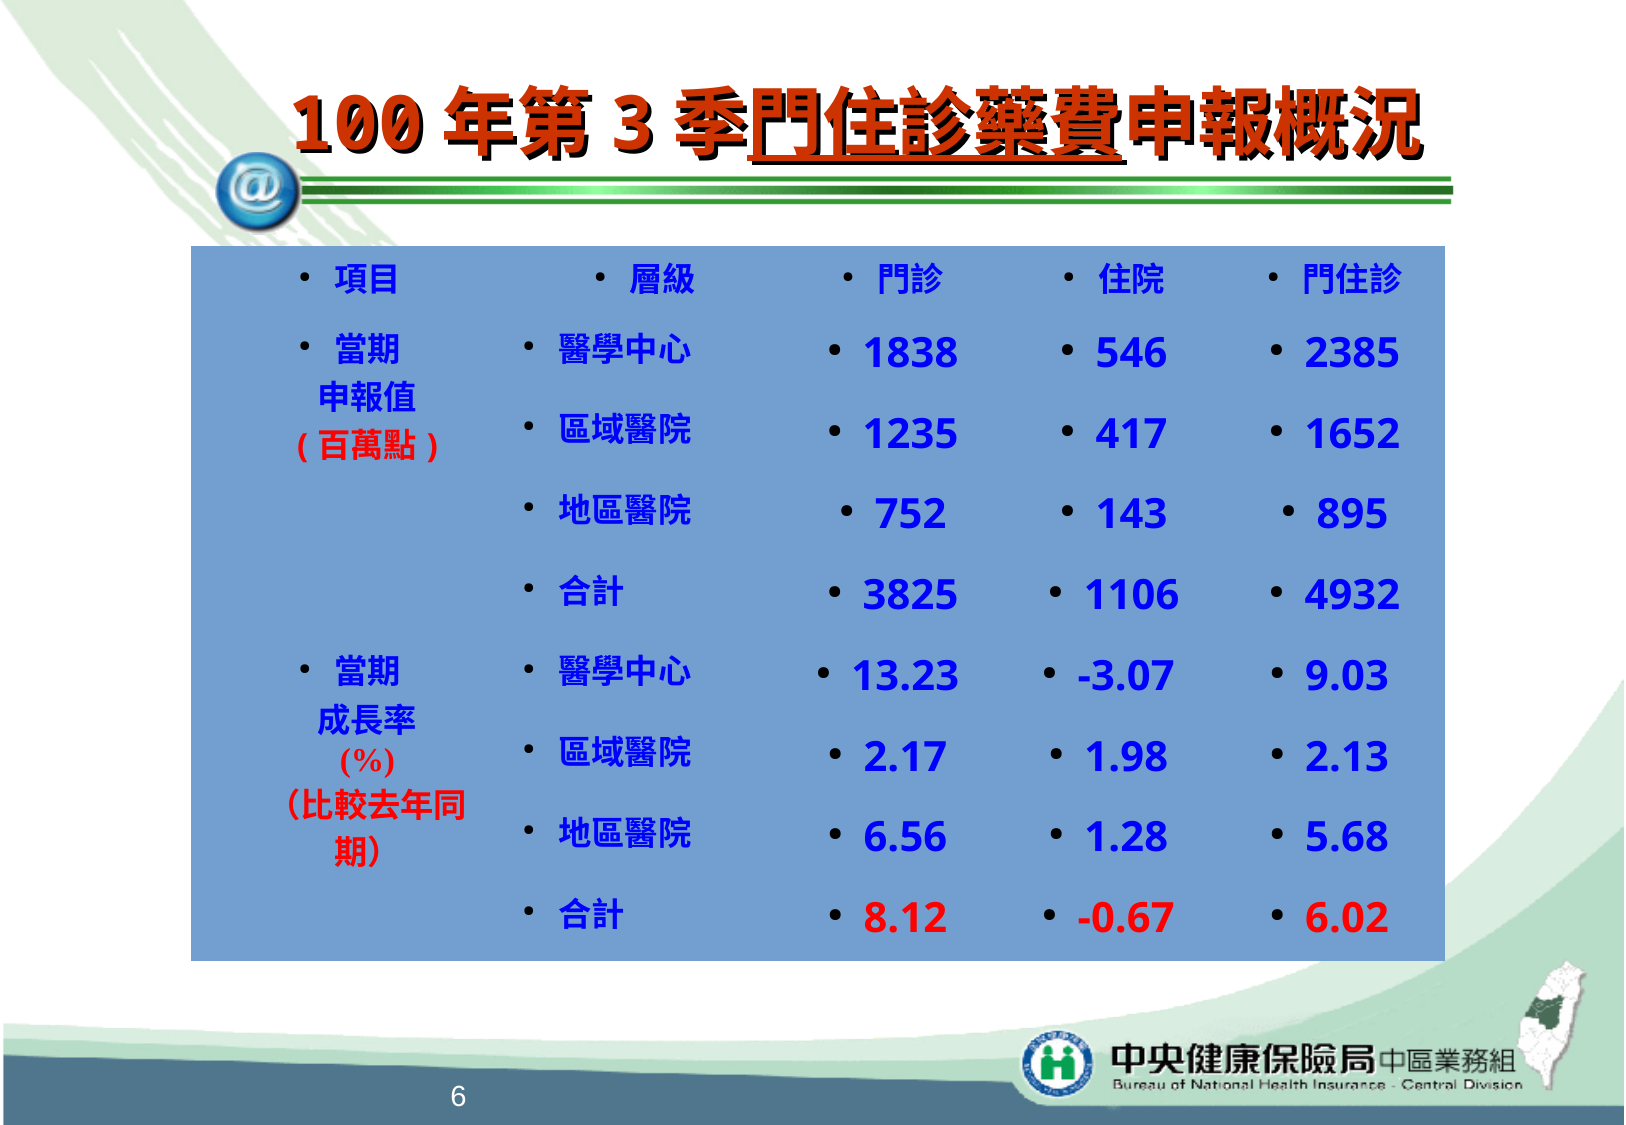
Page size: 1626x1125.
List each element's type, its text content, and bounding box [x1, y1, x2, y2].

table_cell 4932 [1224, 557, 1445, 638]
table_cell 合計 [508, 880, 783, 961]
table_cell 2385 [1224, 315, 1445, 396]
table_cell 當期 成長率 (%) （比較去年同期） [191, 638, 508, 961]
table_cell 區域醫院 [508, 396, 783, 477]
table_header 項目 [191, 246, 508, 315]
table_cell 1.28 [1004, 800, 1224, 880]
table_cell -3.07 [1004, 638, 1224, 719]
table_cell 醫學中心 [508, 315, 783, 396]
table_cell 當期 申報值 (百萬點) [191, 315, 508, 638]
table_cell -0.67 [1004, 880, 1224, 961]
text_box [435, 1065, 815, 1125]
table_cell 1235 [783, 396, 1004, 477]
text_box 100年第3季門住診藥費申報概況 [273, 22, 1585, 234]
table_cell 合計 [508, 557, 783, 638]
table_cell 2.13 [1224, 719, 1445, 800]
table_cell 醫學中心 [508, 638, 783, 719]
table_header 層級 [508, 246, 783, 315]
table_cell 2.17 [783, 719, 1004, 800]
table_cell 8.12 [783, 880, 1004, 961]
table_cell 546 [1004, 315, 1224, 396]
table_cell 143 [1004, 477, 1224, 557]
table_header 門住診 [1224, 246, 1445, 315]
table_cell 1838 [783, 315, 1004, 396]
table_cell 13.23 [783, 638, 1004, 719]
table_header 住院 [1004, 246, 1224, 315]
table_cell 3825 [783, 557, 1004, 638]
table_cell 895 [1224, 477, 1445, 557]
table_cell 417 [1004, 396, 1224, 477]
table_cell 5.68 [1224, 800, 1445, 880]
table_cell 地區醫院 [508, 477, 783, 557]
table_cell 區域醫院 [508, 719, 783, 800]
table_cell 9.03 [1224, 638, 1445, 719]
table_cell 6.02 [1224, 880, 1445, 961]
table_cell 1652 [1224, 396, 1445, 477]
table_cell 6.56 [783, 800, 1004, 880]
table_cell 752 [783, 477, 1004, 557]
table_header 門診 [783, 246, 1004, 315]
table_cell 1106 [1004, 557, 1224, 638]
table_cell 1.98 [1004, 719, 1224, 800]
table_cell 地區醫院 [508, 800, 783, 880]
